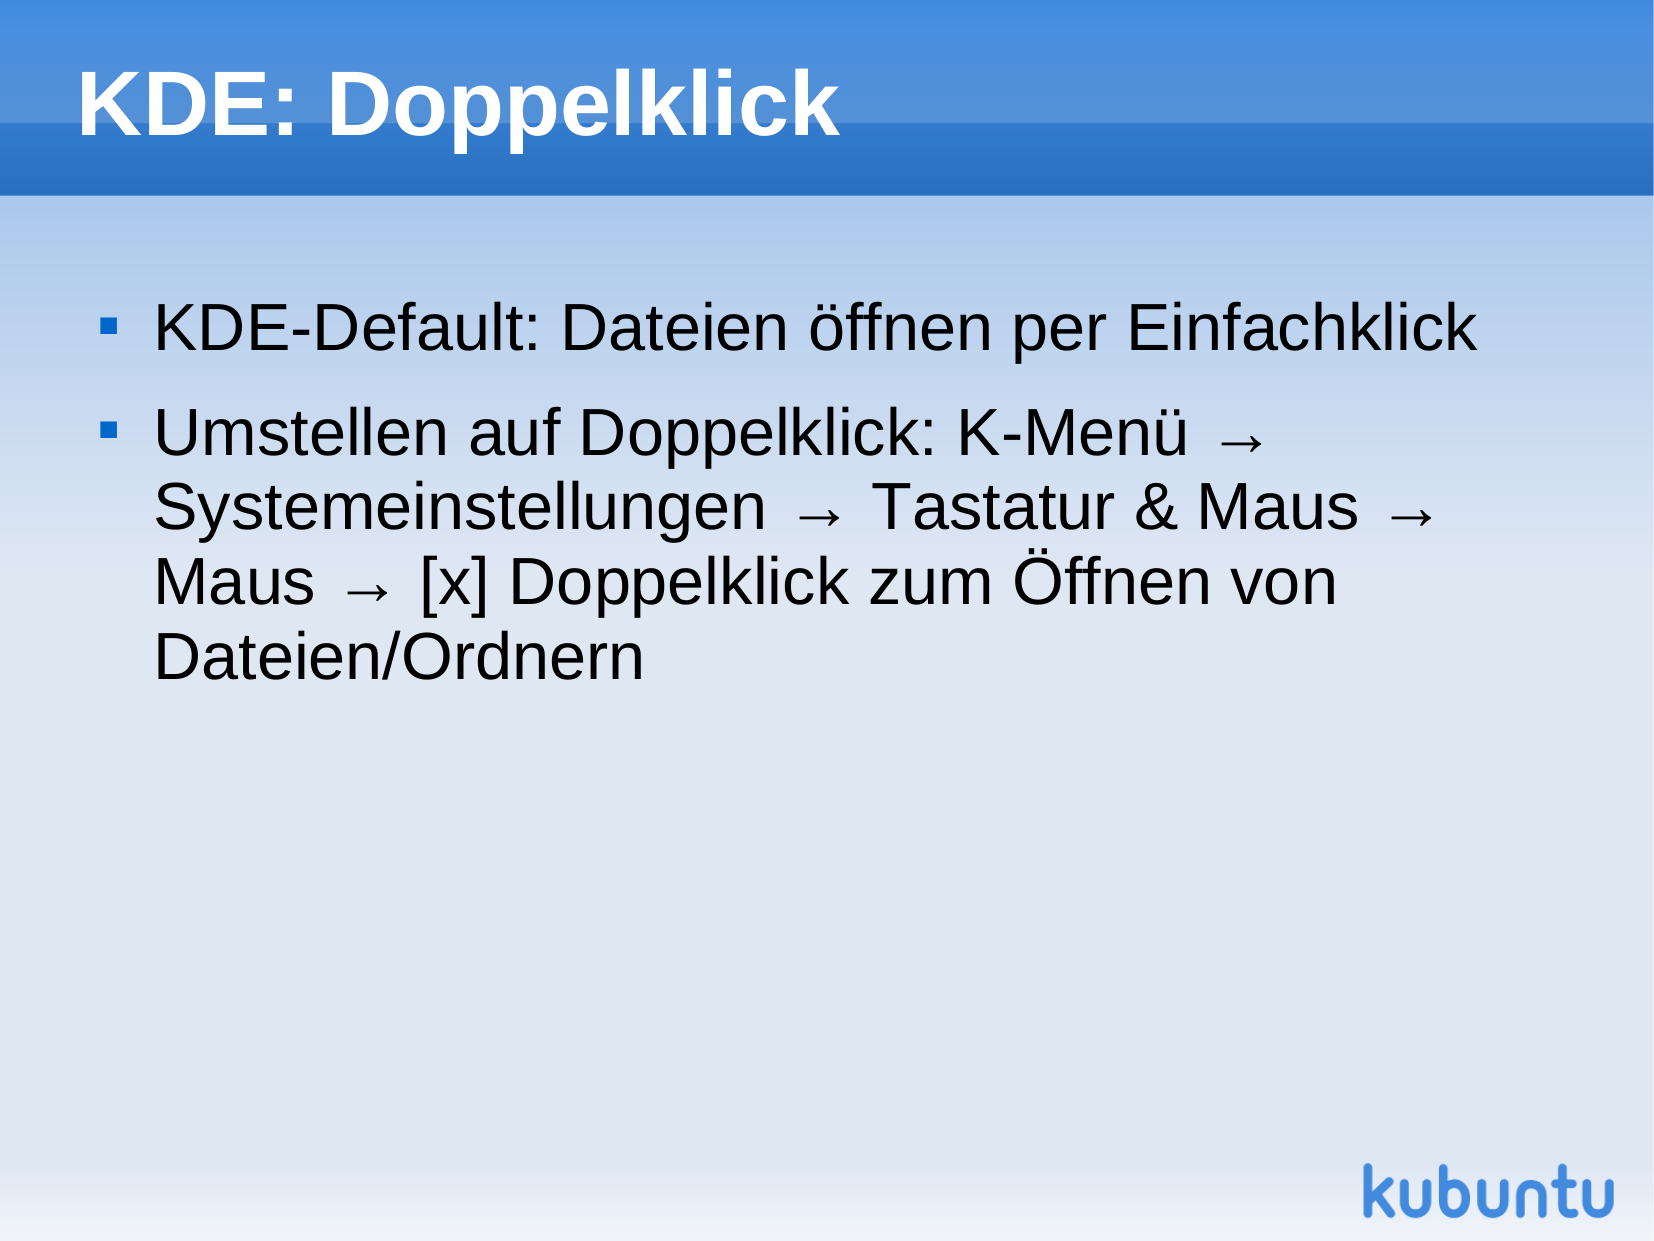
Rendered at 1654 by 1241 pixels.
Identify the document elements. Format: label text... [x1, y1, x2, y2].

title KDE: Doppelklick [76, 0, 1565, 208]
picture [0, 0, 1654, 1241]
list KDE-Default: Dateien öffnen per Einfachklick Umstellen auf Doppelklick: K-Menü → Systemeinstellungen → Tastatur & Maus → Maus → [x] Doppelklick zum Öffnen von Dateien/Ordnern [82, 290, 1571, 1109]
